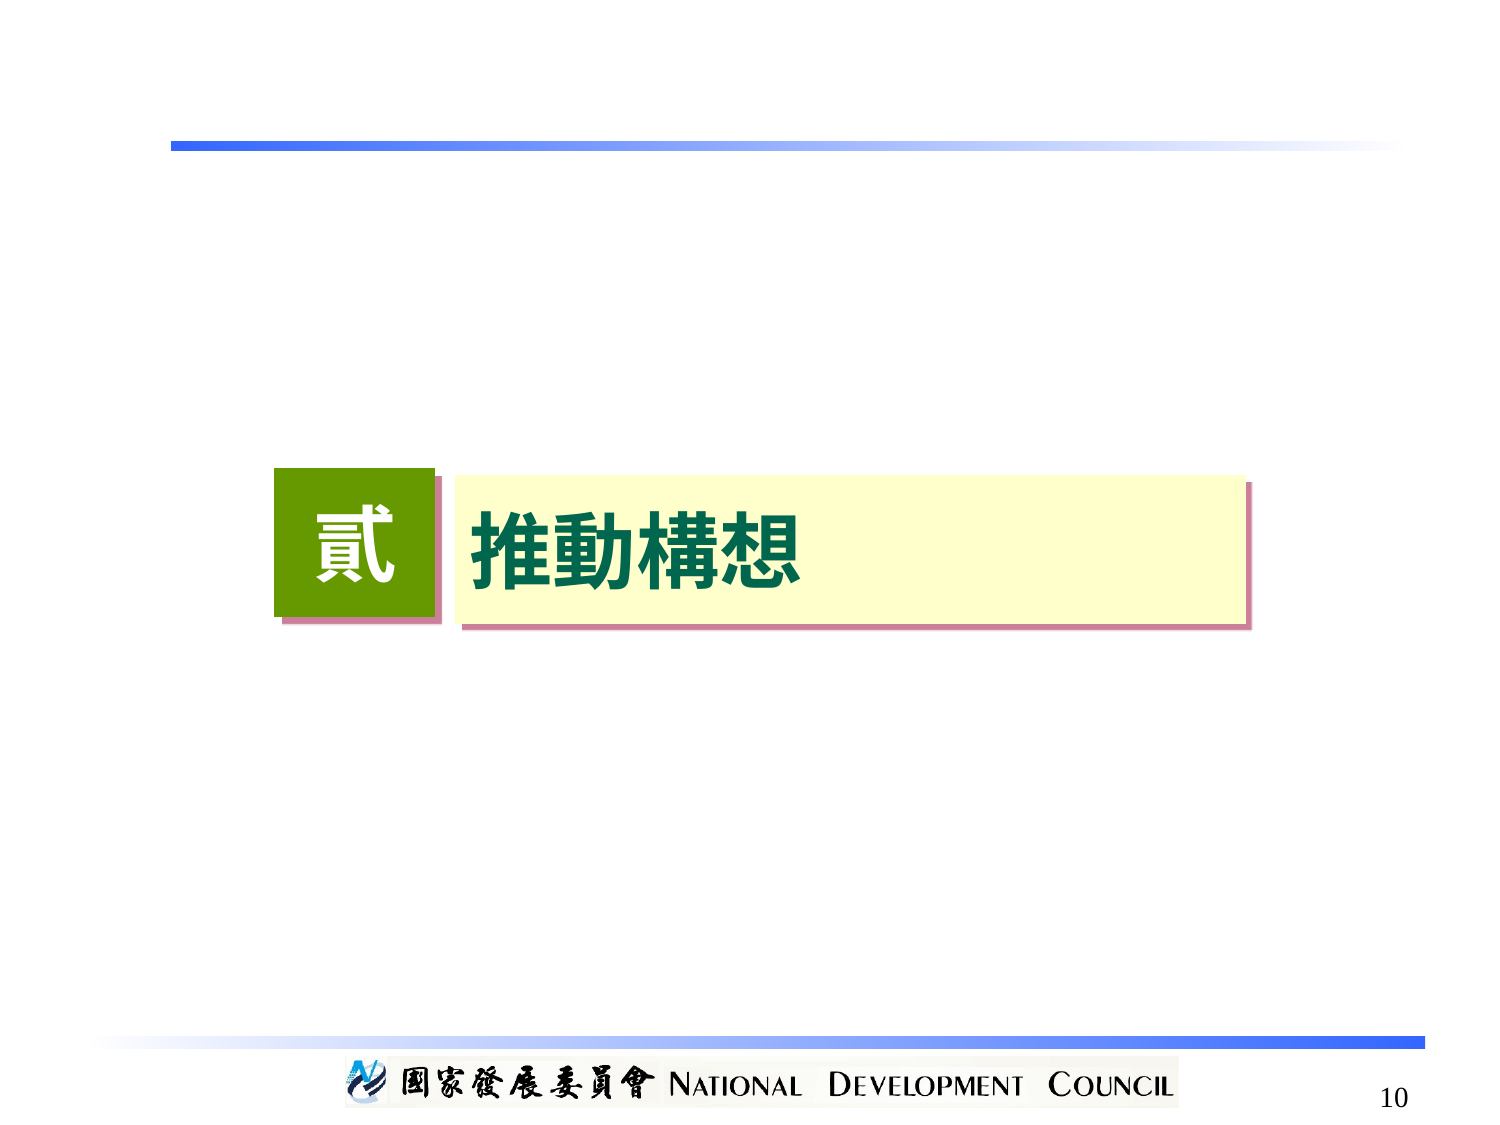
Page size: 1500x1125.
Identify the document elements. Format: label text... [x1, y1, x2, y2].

text_box 貳 [274, 468, 435, 617]
text_box 10 [1364, 1070, 1490, 1106]
text_box 推動構想 [455, 475, 1246, 624]
